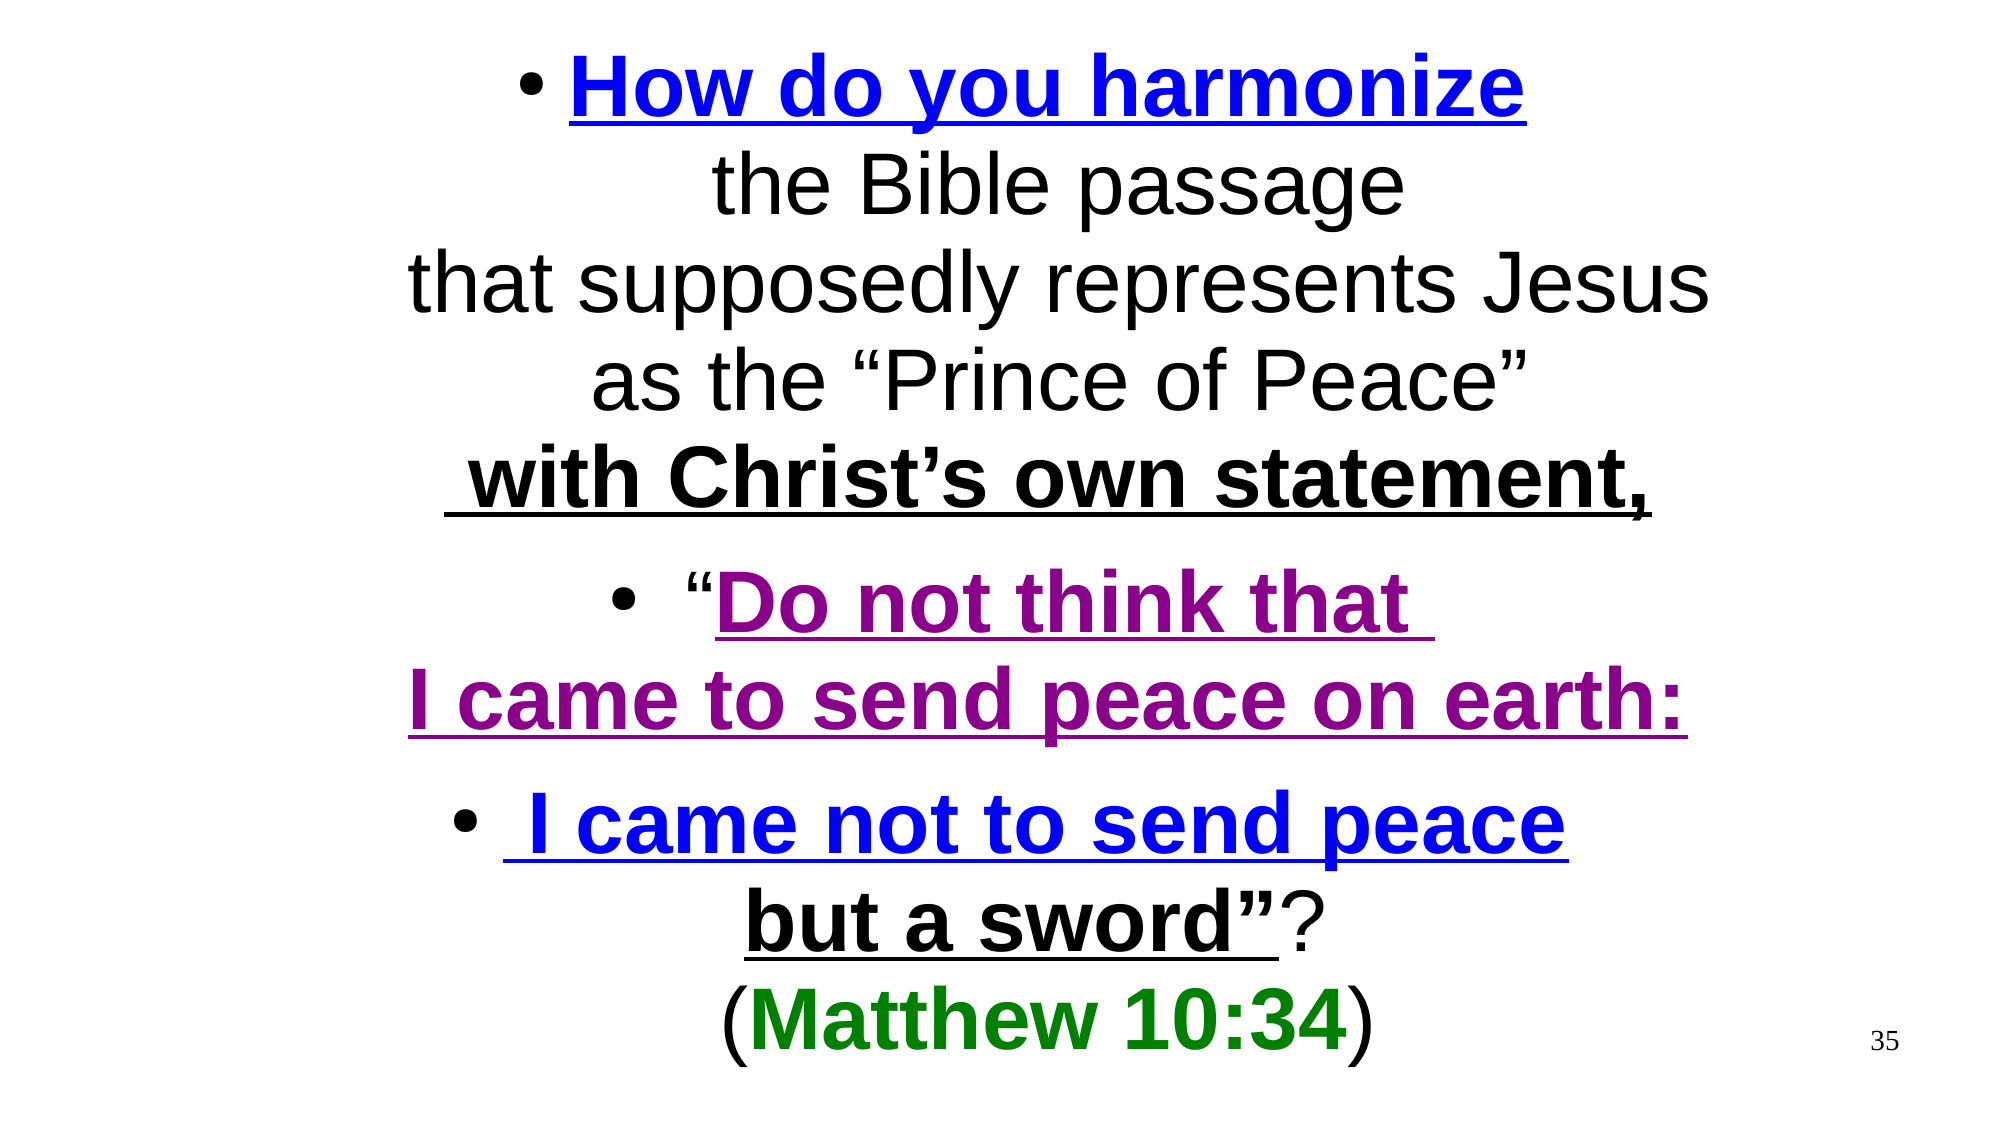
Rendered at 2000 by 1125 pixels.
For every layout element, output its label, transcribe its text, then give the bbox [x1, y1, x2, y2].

list How do you harmonize the Bible passage that supposedly represents Jesus as the “Prince of Peace” with Christ’s own statement, “Do not think that I came to send peace on earth: I came not to send peace but a sword”? (Matthew 10:34) [37, 37, 1988, 1088]
